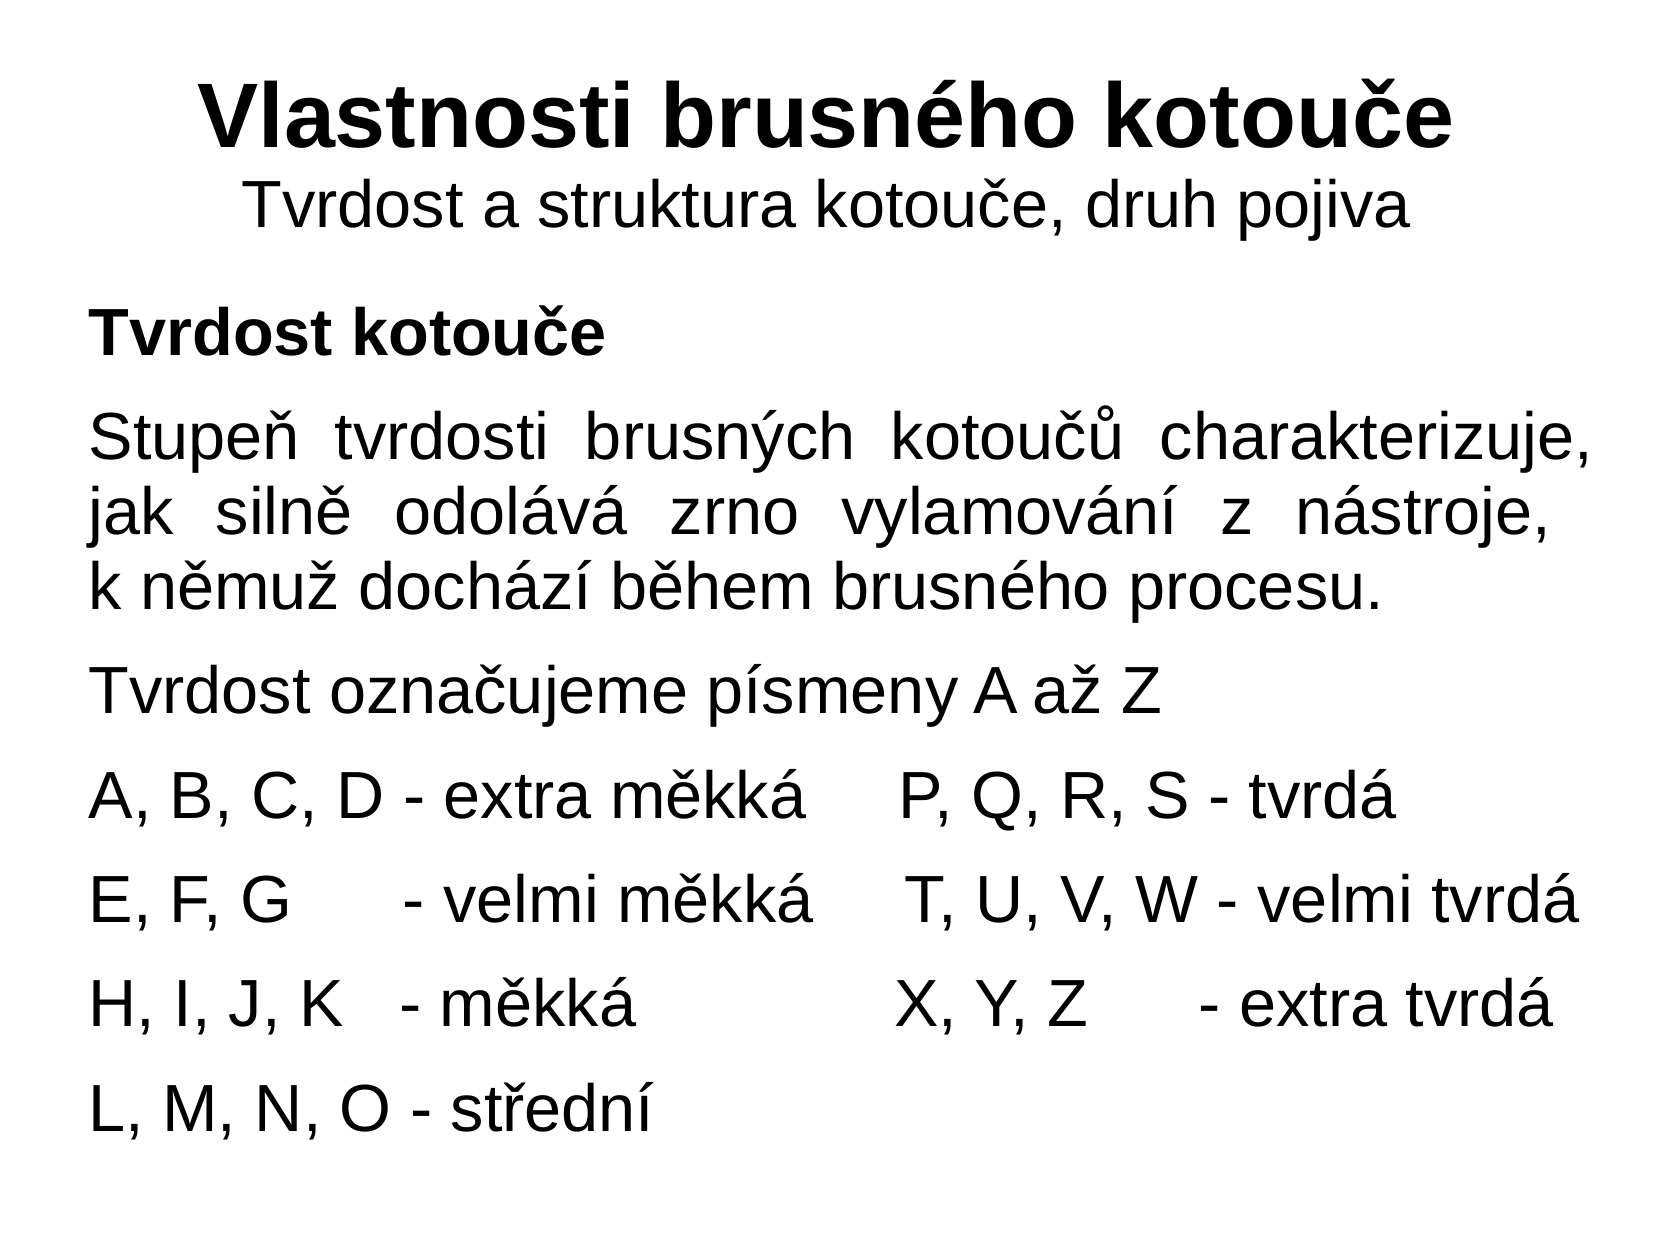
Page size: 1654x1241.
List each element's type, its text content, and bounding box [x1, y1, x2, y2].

title Vlastnosti brusného kotouče Tvrdost a struktura kotouče, druh pojiva [82, 49, 1571, 257]
list Tvrdost kotouče Stupeň tvrdosti brusných kotoučů charakterizuje, jak silně odolává zrno vylamování z nástroje, k němuž dochází během brusného procesu. Tvrdost označujeme písmeny A až Z A, B, C, D - extra měkká P, Q, R, S - tvrdá E, F, G - velmi měkká T, U, V, W - velmi tvrdá H, I, J, K - měkká X, Y, Z - extra tvrdá L, M, N, O - střední [88, 295, 1595, 1241]
